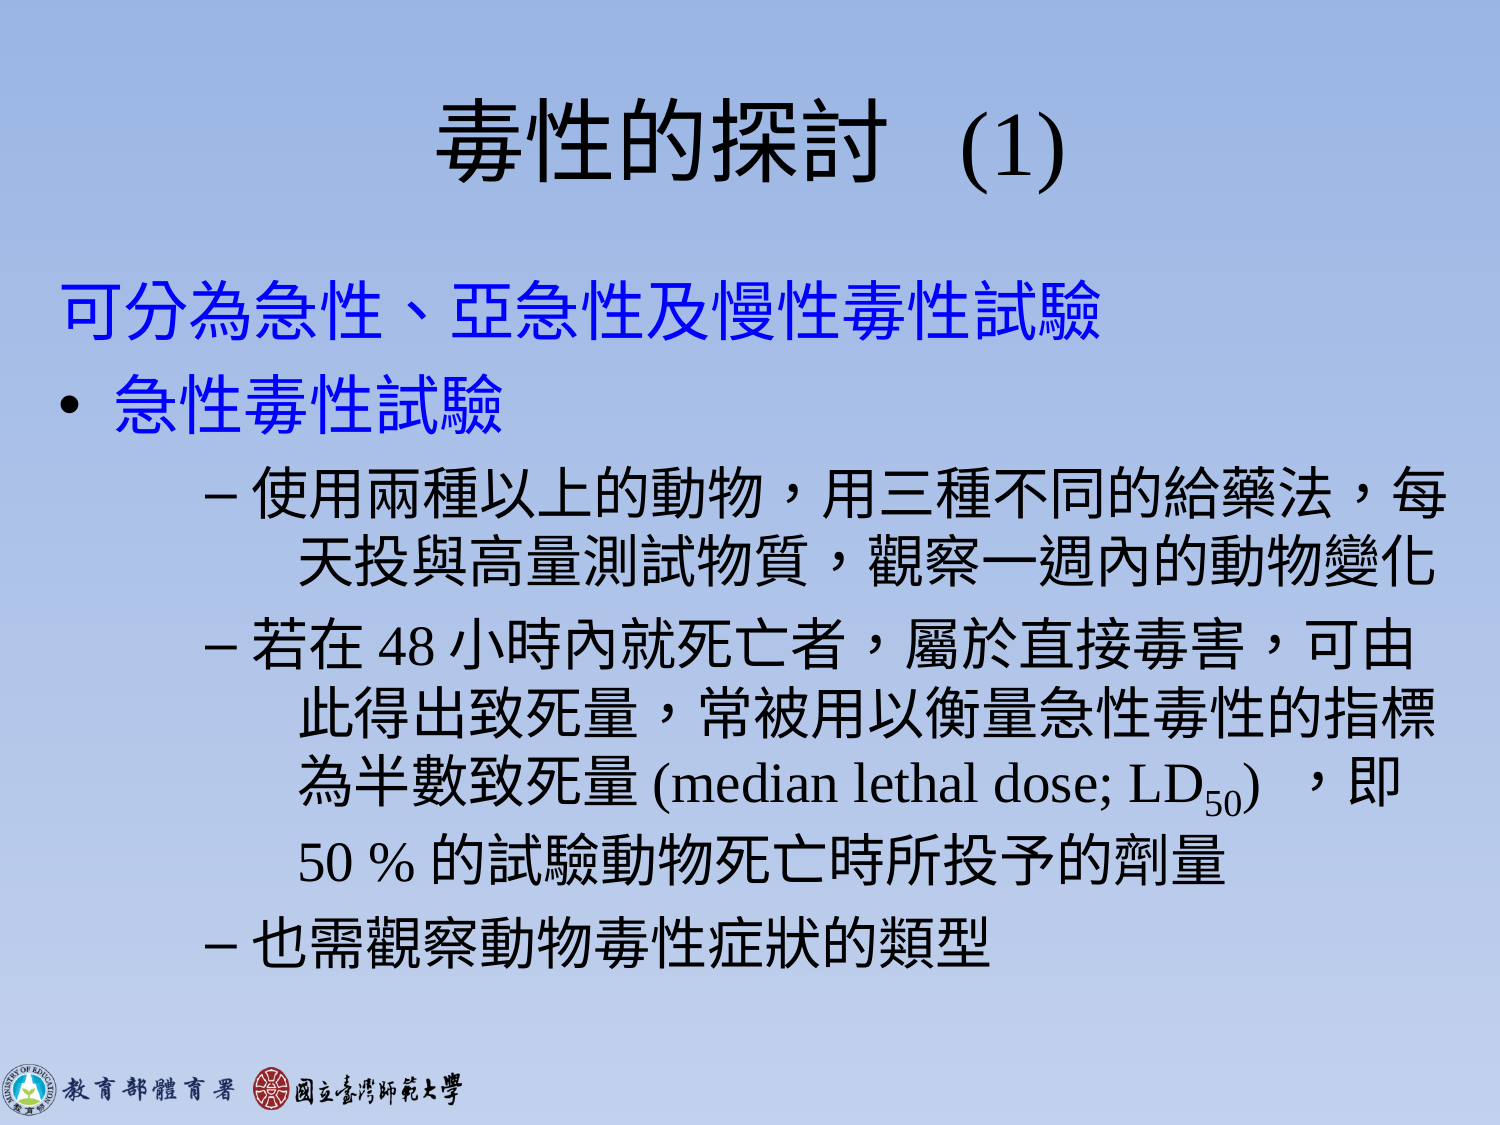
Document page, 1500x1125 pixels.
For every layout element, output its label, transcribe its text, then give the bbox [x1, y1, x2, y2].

list 可分為急性、亞急性及慢性毒性試驗 急性毒性試驗 使用兩種以上的動物，用三種不同的給藥法，每天投與高量測試物質，觀察一週內的動物變化 若在48小時內就死亡者，屬於直接毒害，可由此得出致死量，常被用以衡量急性毒性的指標為半數致死量(median lethal dose; LD50) ，即50 %的試驗動物死亡時所投予的劑量 也需觀察動物毒性症狀的類型 [43, 262, 1470, 1005]
title 毒性的探討 (1) [75, 45, 1426, 233]
